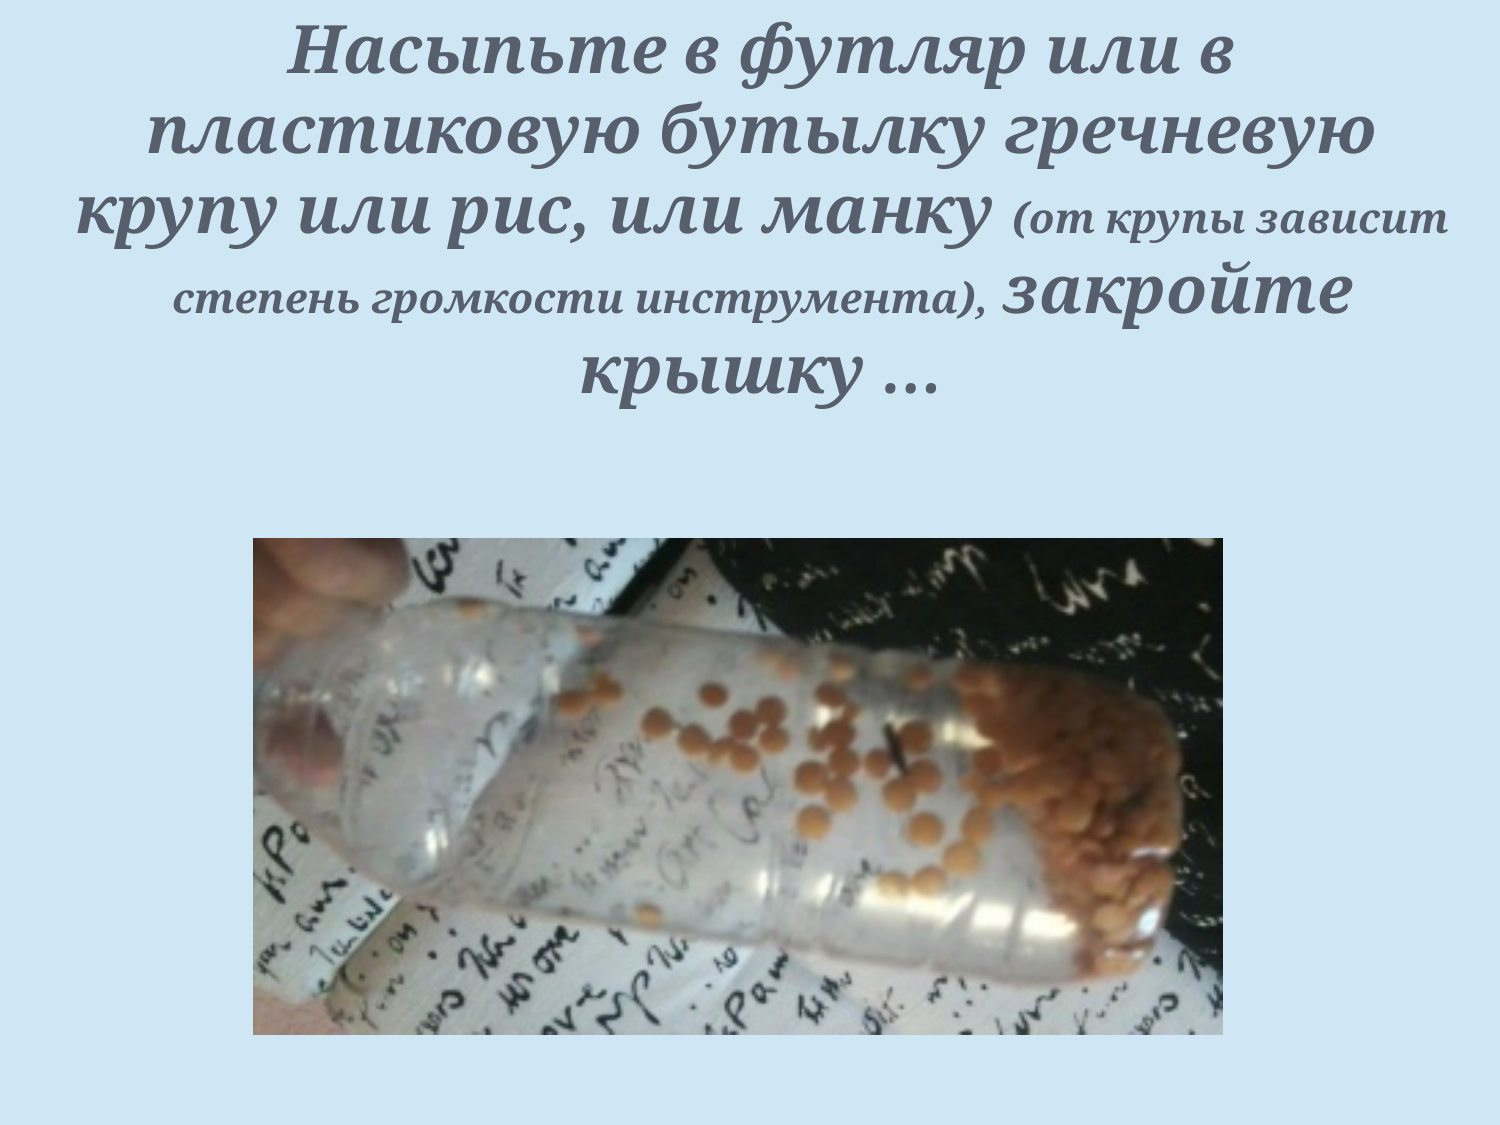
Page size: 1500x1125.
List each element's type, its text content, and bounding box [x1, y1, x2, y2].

title Насыпьте в футляр или в пластиковую бутылку гречневую крупу или рис, или манку (от крупы зависит степень громкости инструмента), закройте крышку … [50, 0, 1475, 598]
picture [253, 538, 1223, 1035]
